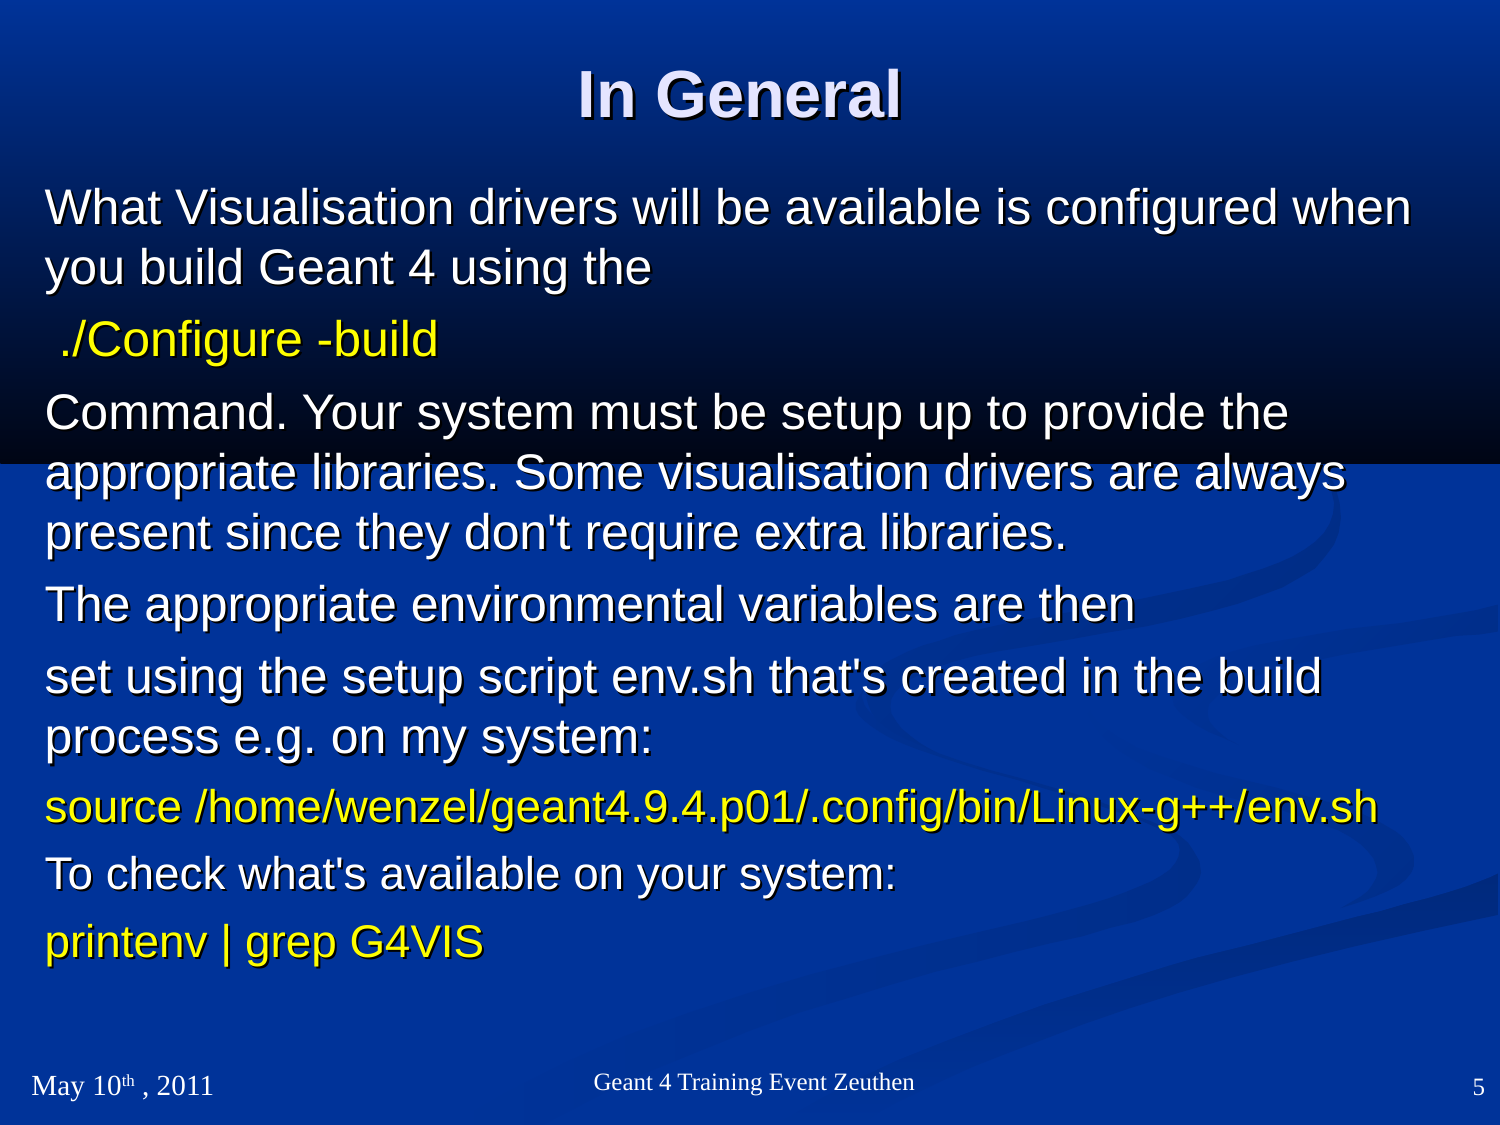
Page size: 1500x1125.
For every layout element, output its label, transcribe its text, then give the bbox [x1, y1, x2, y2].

title In General [112, 0, 1388, 174]
subtitle What Visualisation drivers will be available is configured when you build Geant 4 using the ./Configure -build Command. Your system must be setup up to provide the appropriate libraries. Some visualisation drivers are always present since they don't require extra libraries. The appropriate environmental variables are then set using the setup script env.sh that's created in the build process e.g. on my system: source /home/wenzel/geant4.9.4.p01/.config/bin/Linux-g++/env.sh To check what's available on your system: printenv | grep G4VIS [44, 174, 1476, 1125]
